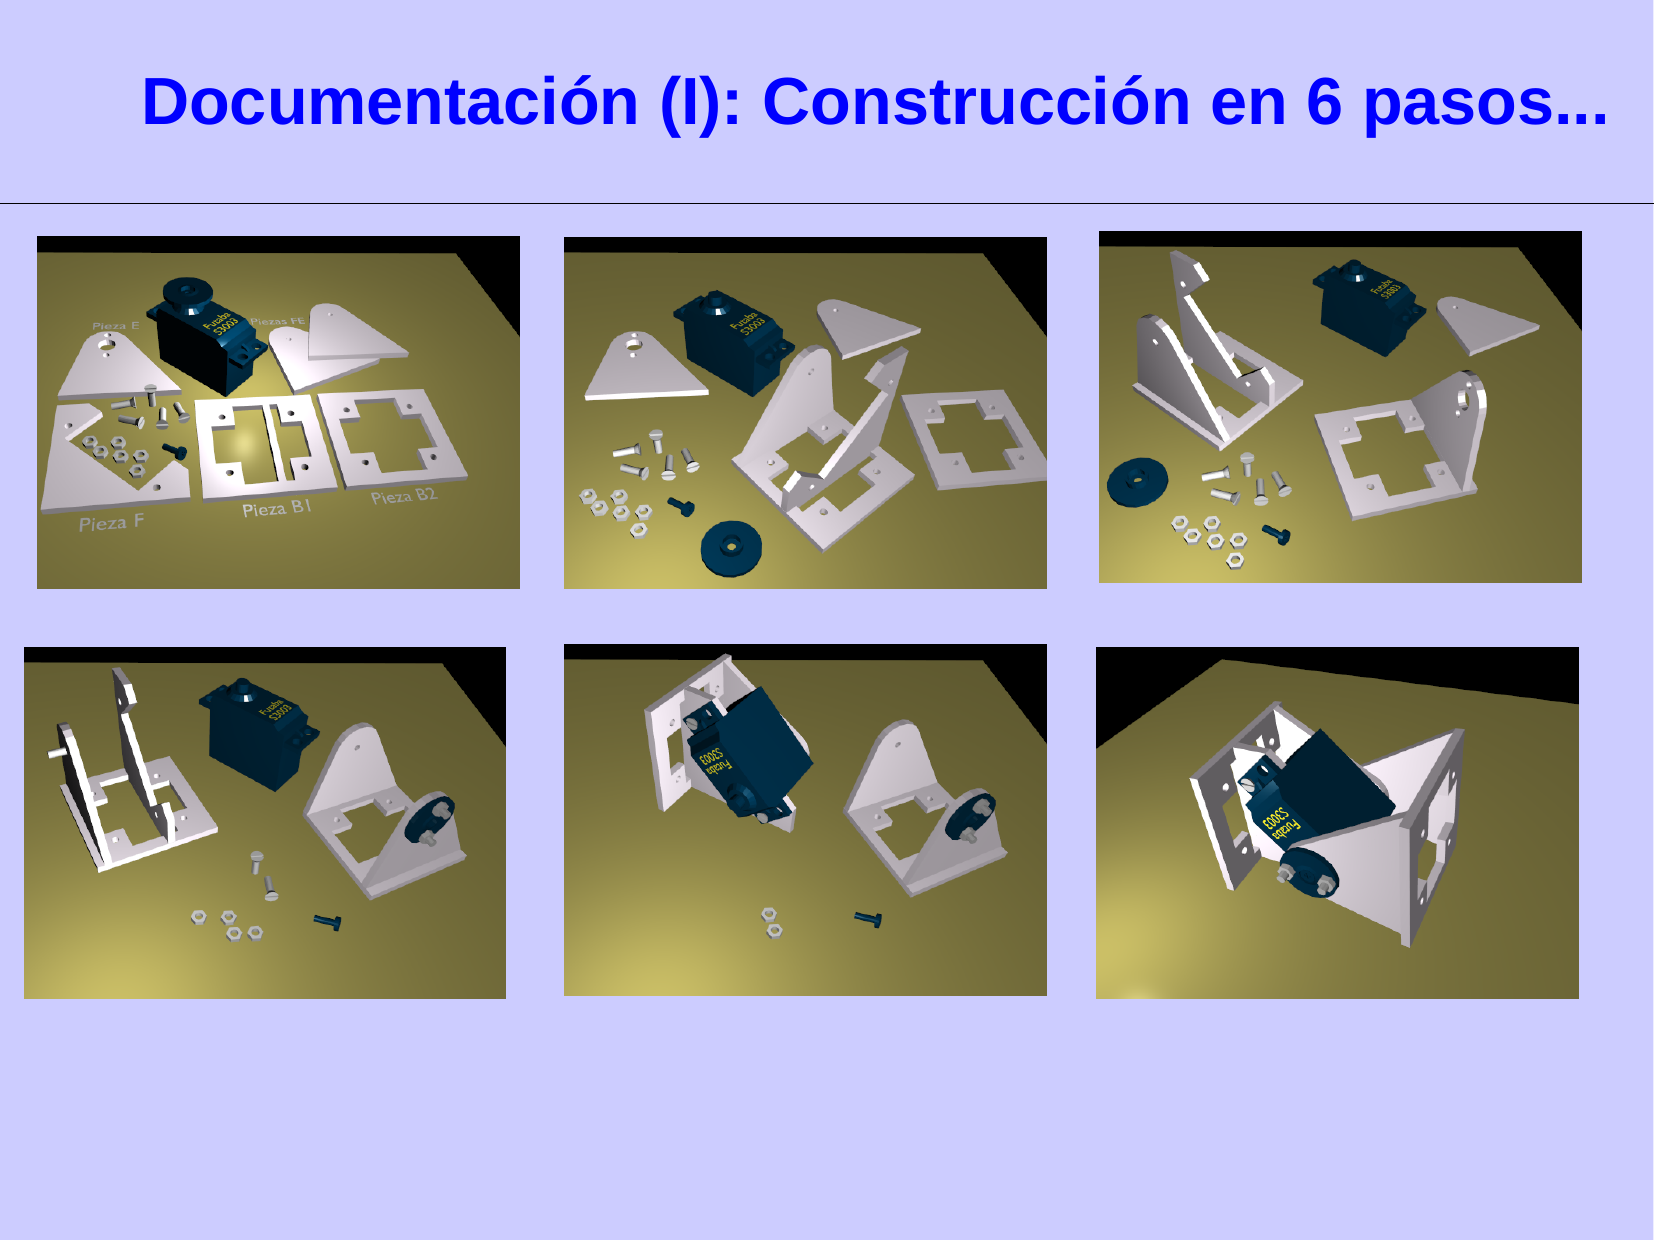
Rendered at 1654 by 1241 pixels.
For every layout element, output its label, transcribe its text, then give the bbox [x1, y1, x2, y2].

title Documentación (I): Construcción en 6 pasos... [120, 0, 1632, 191]
picture [1099, 231, 1582, 583]
picture [24, 647, 506, 999]
picture [564, 644, 1047, 996]
picture [1096, 647, 1579, 999]
picture [564, 237, 1047, 589]
picture [37, 236, 520, 589]
